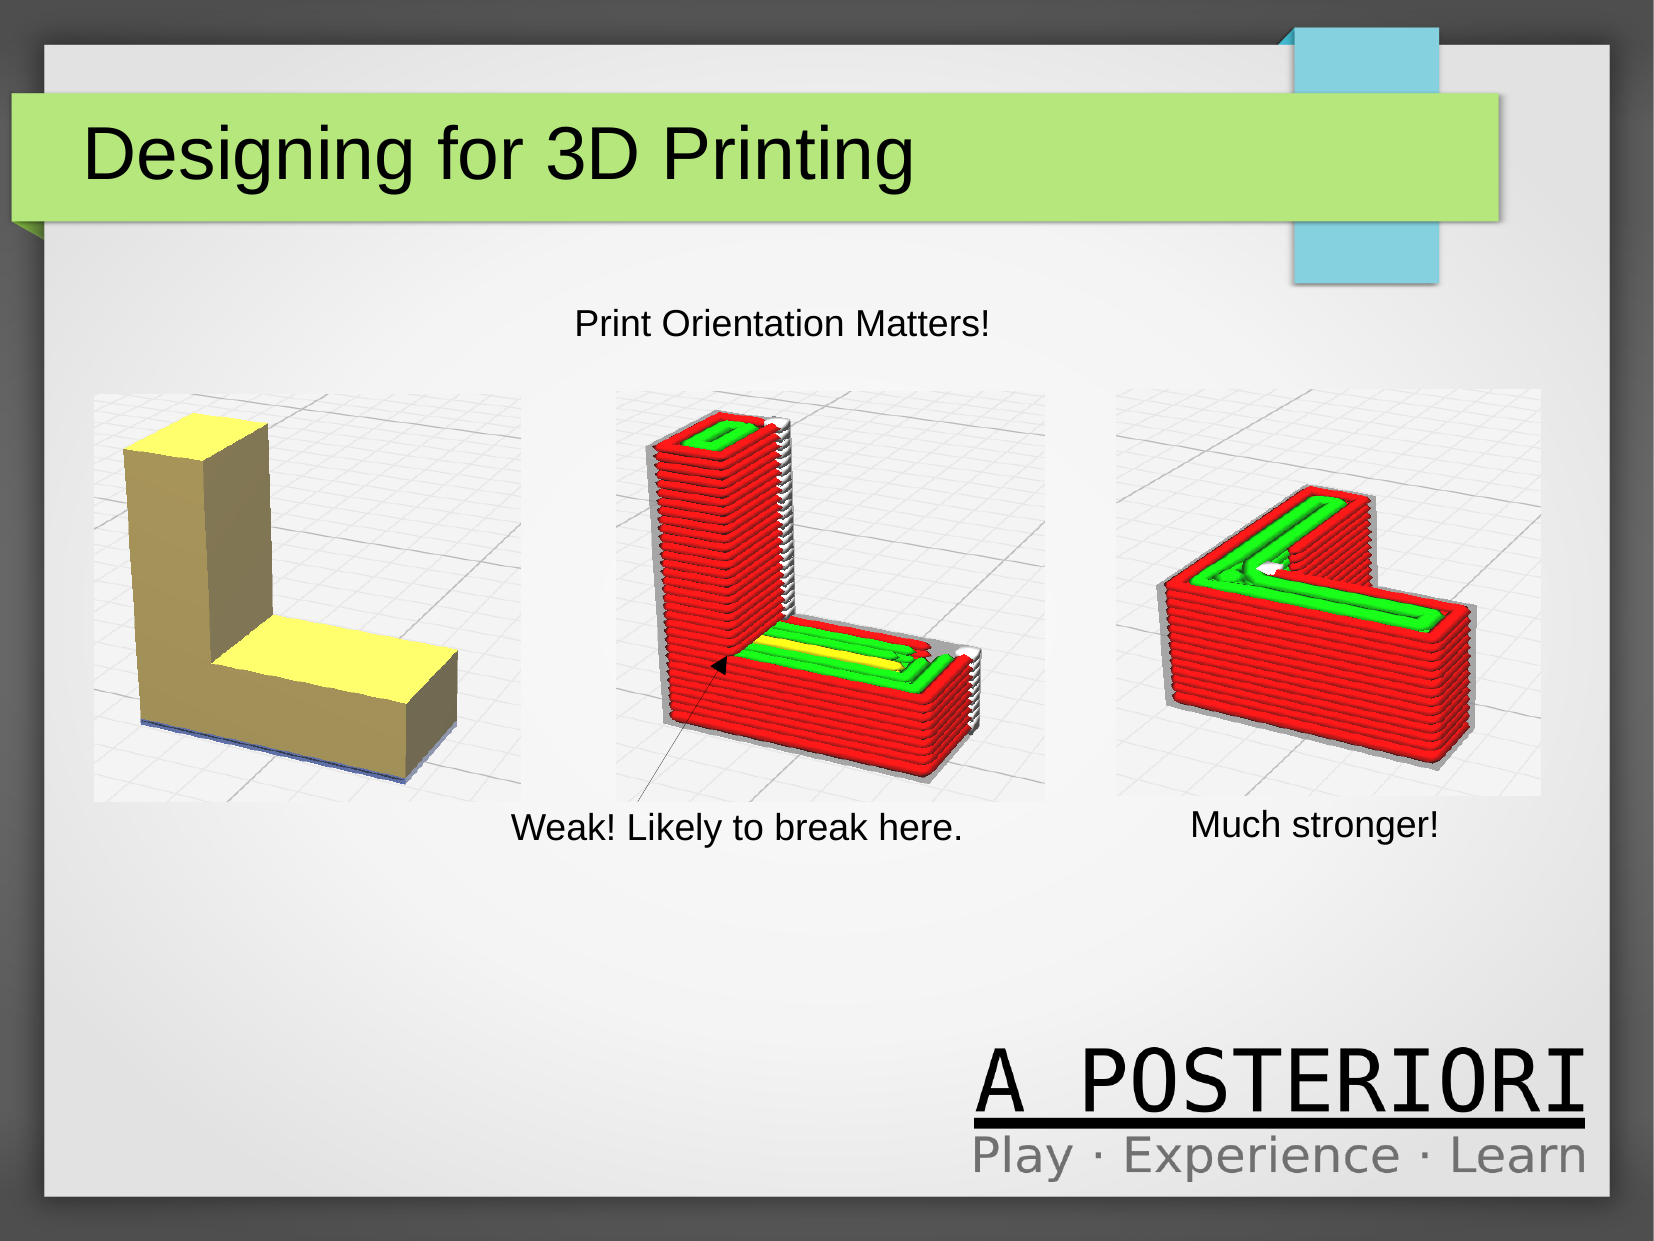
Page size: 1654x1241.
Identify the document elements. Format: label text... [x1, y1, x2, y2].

picture [0, 0, 1654, 1241]
text_box Much stronger! [1175, 795, 1455, 853]
text_box Weak! Likely to break here. [496, 798, 980, 856]
text_box Print Orientation Matters! [559, 295, 1006, 353]
title Designing for 3D Printing [82, 94, 1264, 213]
